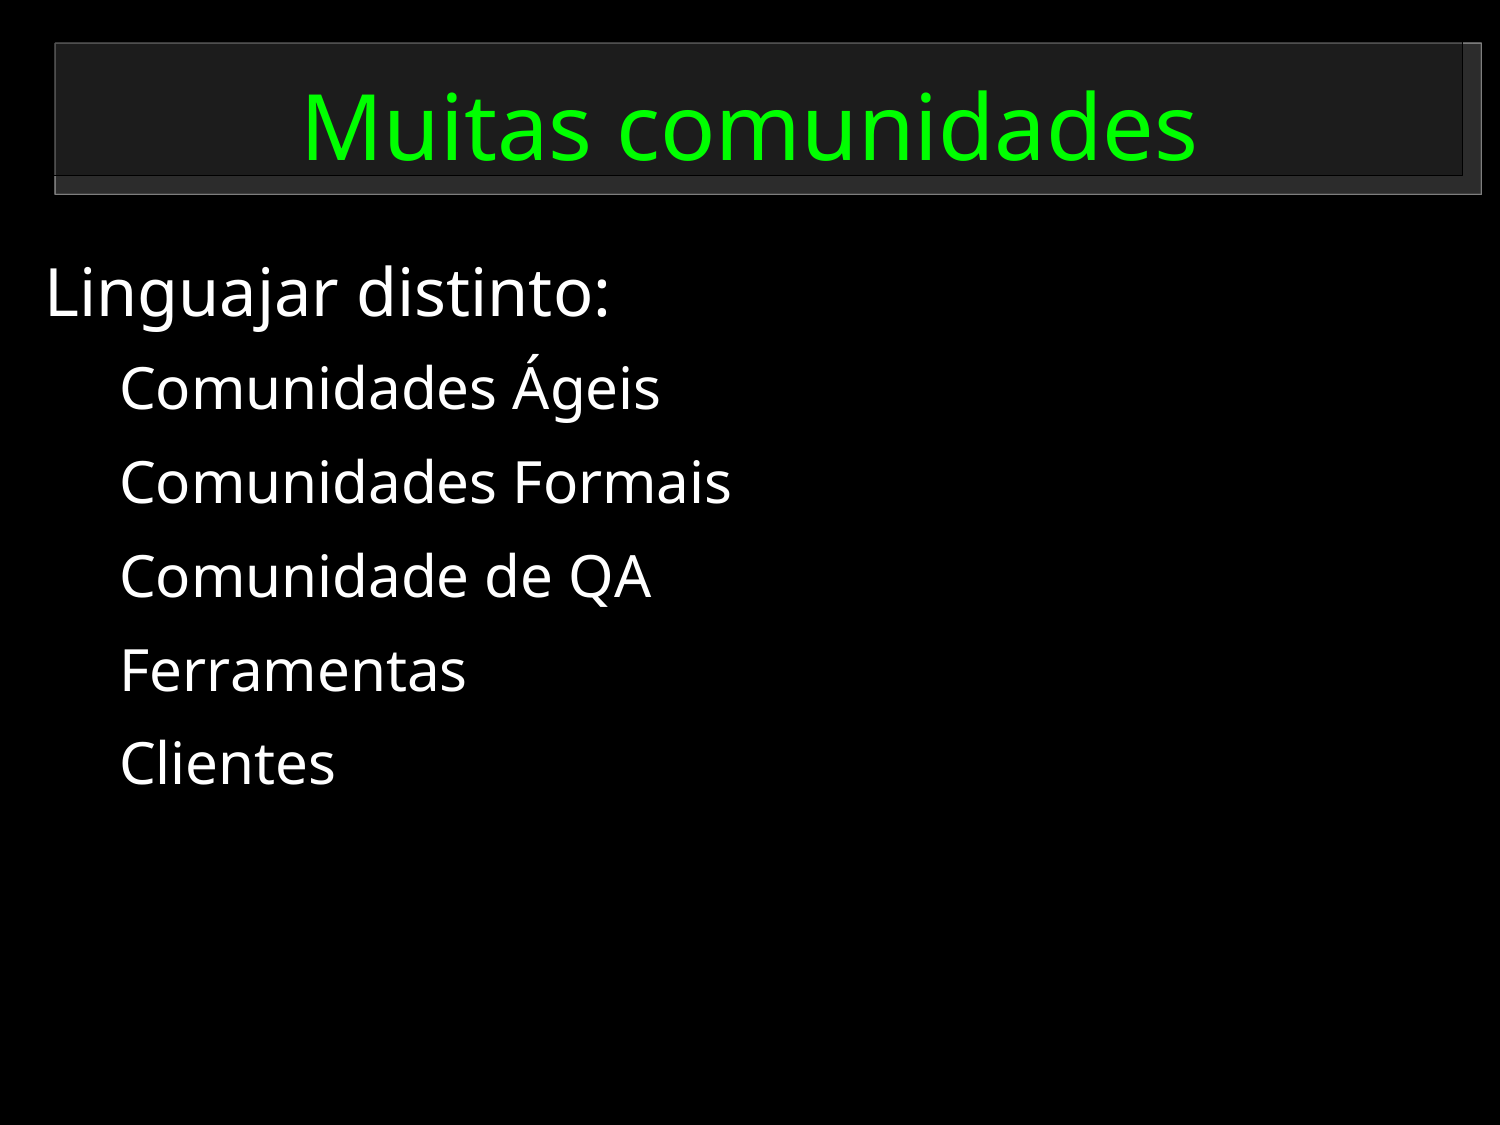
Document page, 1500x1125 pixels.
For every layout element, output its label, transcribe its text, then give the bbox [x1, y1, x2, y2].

list Linguajar distinto: Comunidades Ágeis Comunidades Formais Comunidade de QA Ferramentas Clientes [29, 243, 1471, 1047]
title Muitas comunidades [29, 30, 1471, 219]
